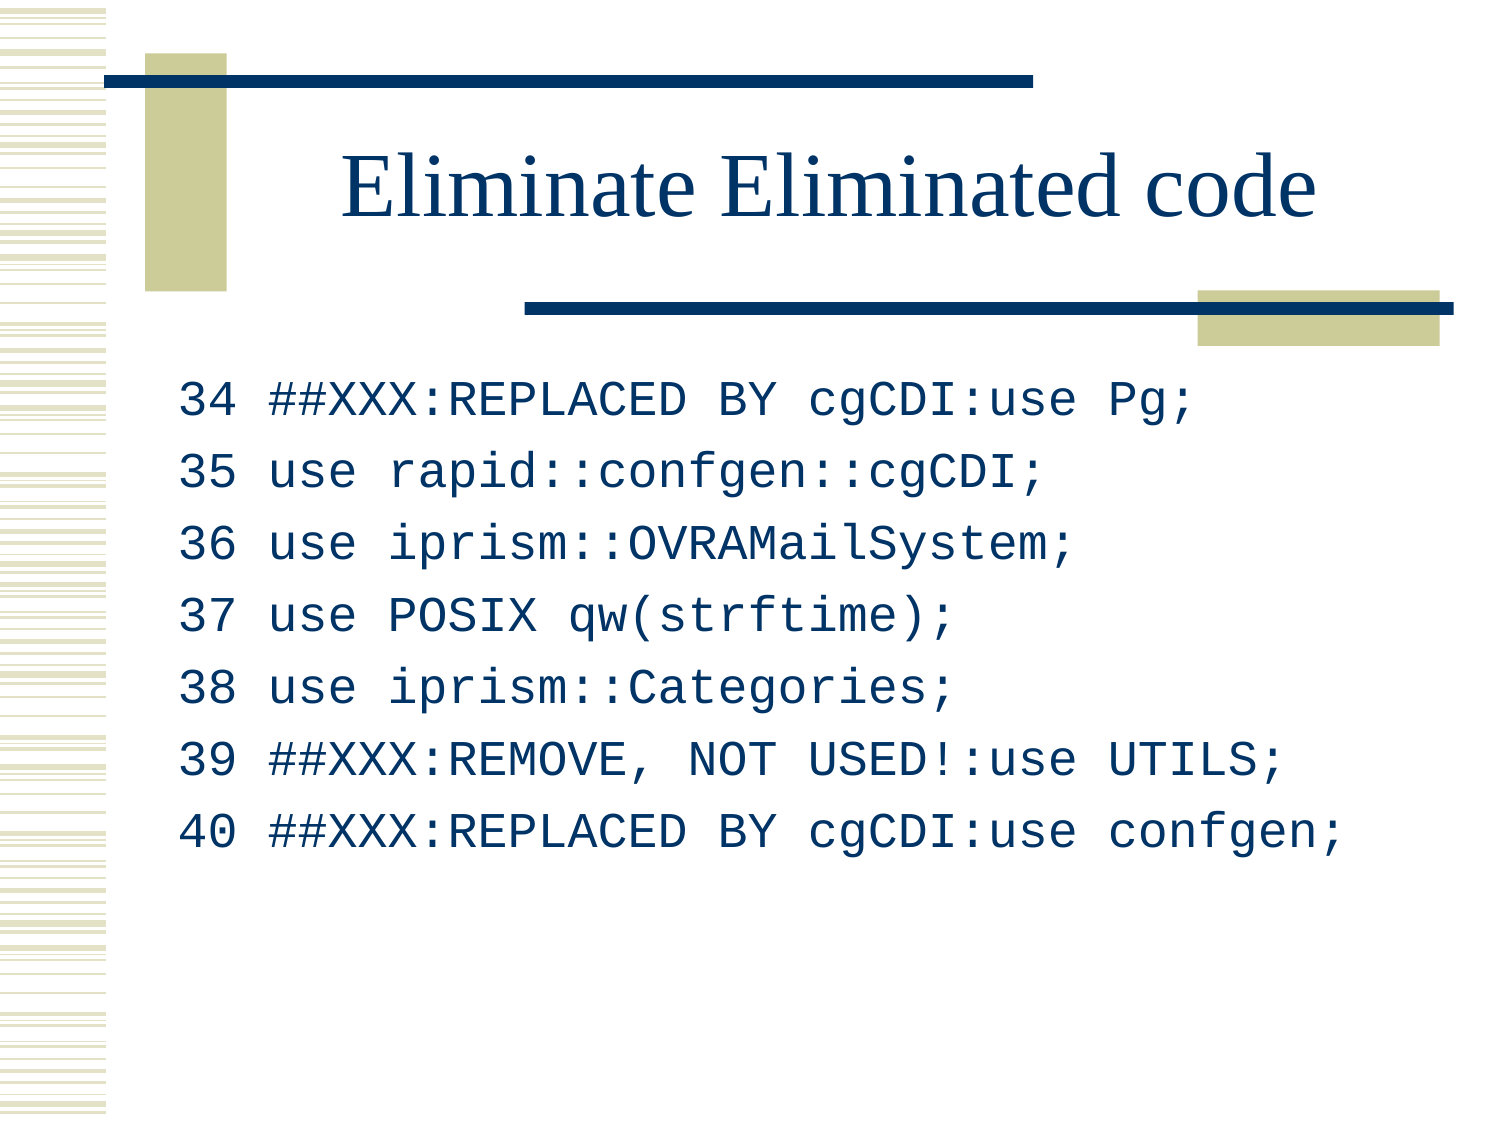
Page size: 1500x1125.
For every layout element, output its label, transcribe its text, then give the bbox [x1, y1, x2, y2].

title Eliminate Eliminated code [225, 99, 1436, 288]
list 34 ##XXX:REPLACED BY cgCDI:use Pg; 35 use rapid::confgen::cgCDI; 36 use iprism::OVRAMailSystem; 37 use POSIX qw(strftime); 38 use iprism::Categories; 39 ##XXX:REMOVE, NOT USED!:use UTILS; 40 ##XXX:REPLACED BY cgCDI:use confgen; [132, 363, 1439, 1000]
